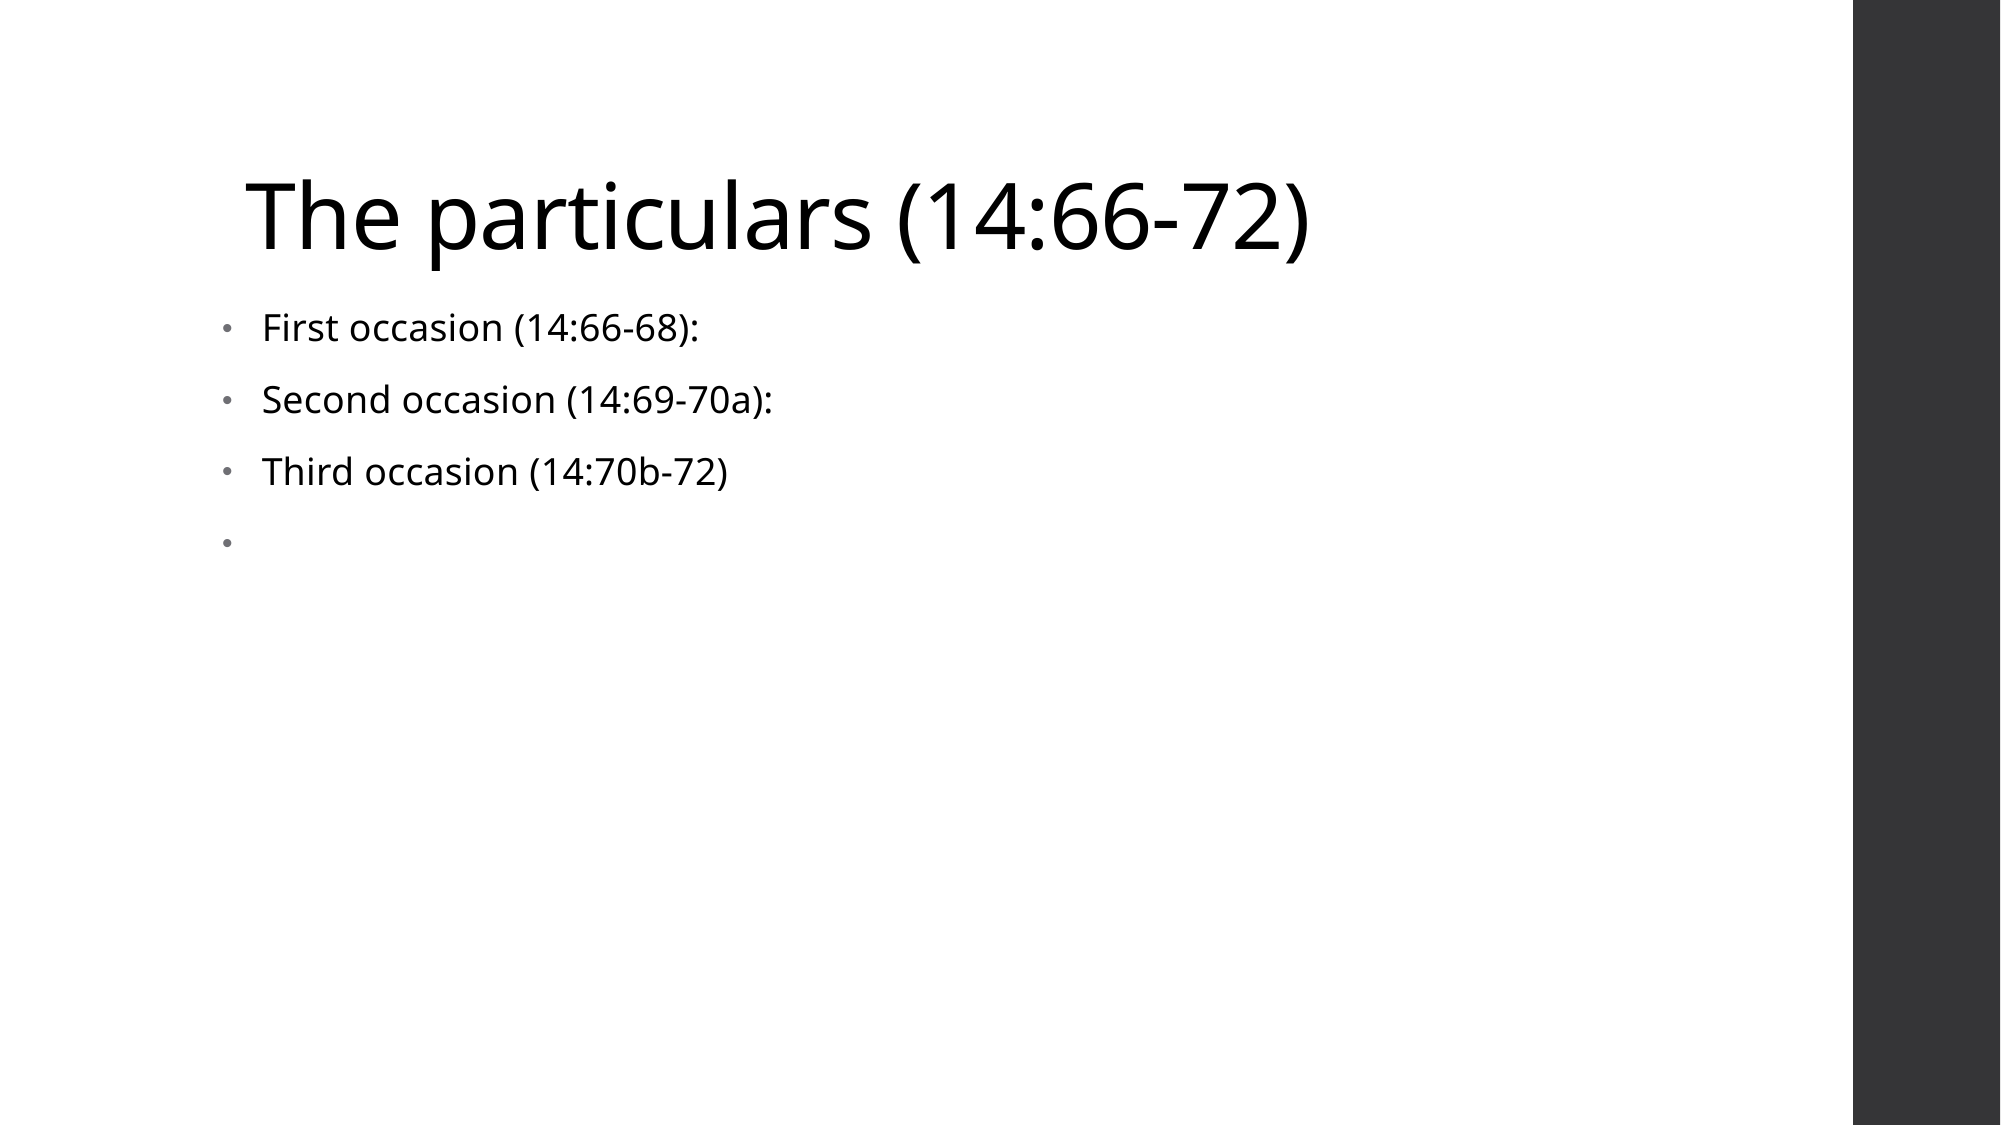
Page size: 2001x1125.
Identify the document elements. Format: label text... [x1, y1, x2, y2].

title The particulars (14:66-72) [206, 60, 1797, 278]
list First occasion (14:66-68): Second occasion (14:69-70a): Third occasion (14:70b-72) [206, 299, 1617, 1014]
